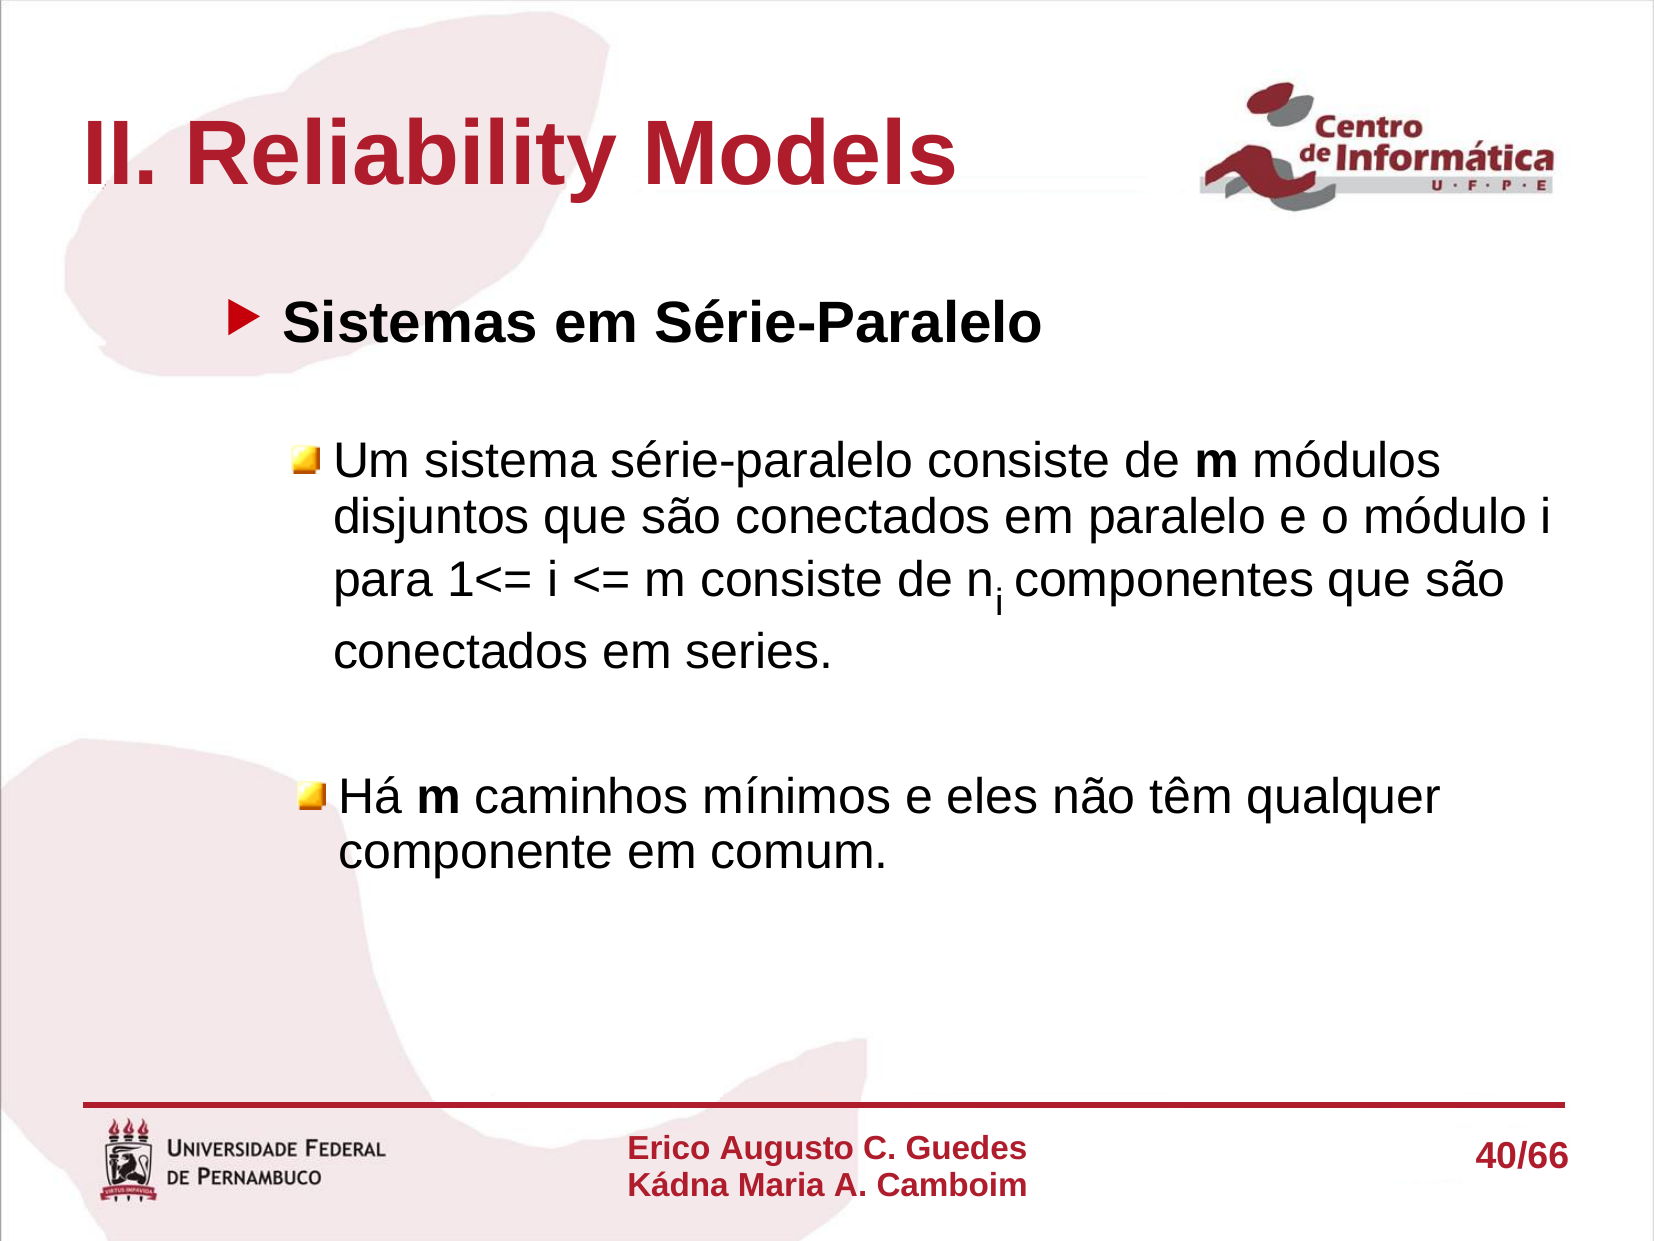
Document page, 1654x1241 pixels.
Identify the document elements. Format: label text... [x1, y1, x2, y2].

title II. Reliability Models [82, 56, 1571, 250]
picture [0, 0, 1654, 1241]
list Sistemas em Série-Paralelo Um sistema série-paralelo consiste de m módulos disjuntos que são conectados em paralelo e o módulo i para 1<= i <= m consiste de ni componentes que são conectados em series. Há m caminhos mínimos e eles não têm qualquer componente em comum. [82, 290, 1571, 1094]
